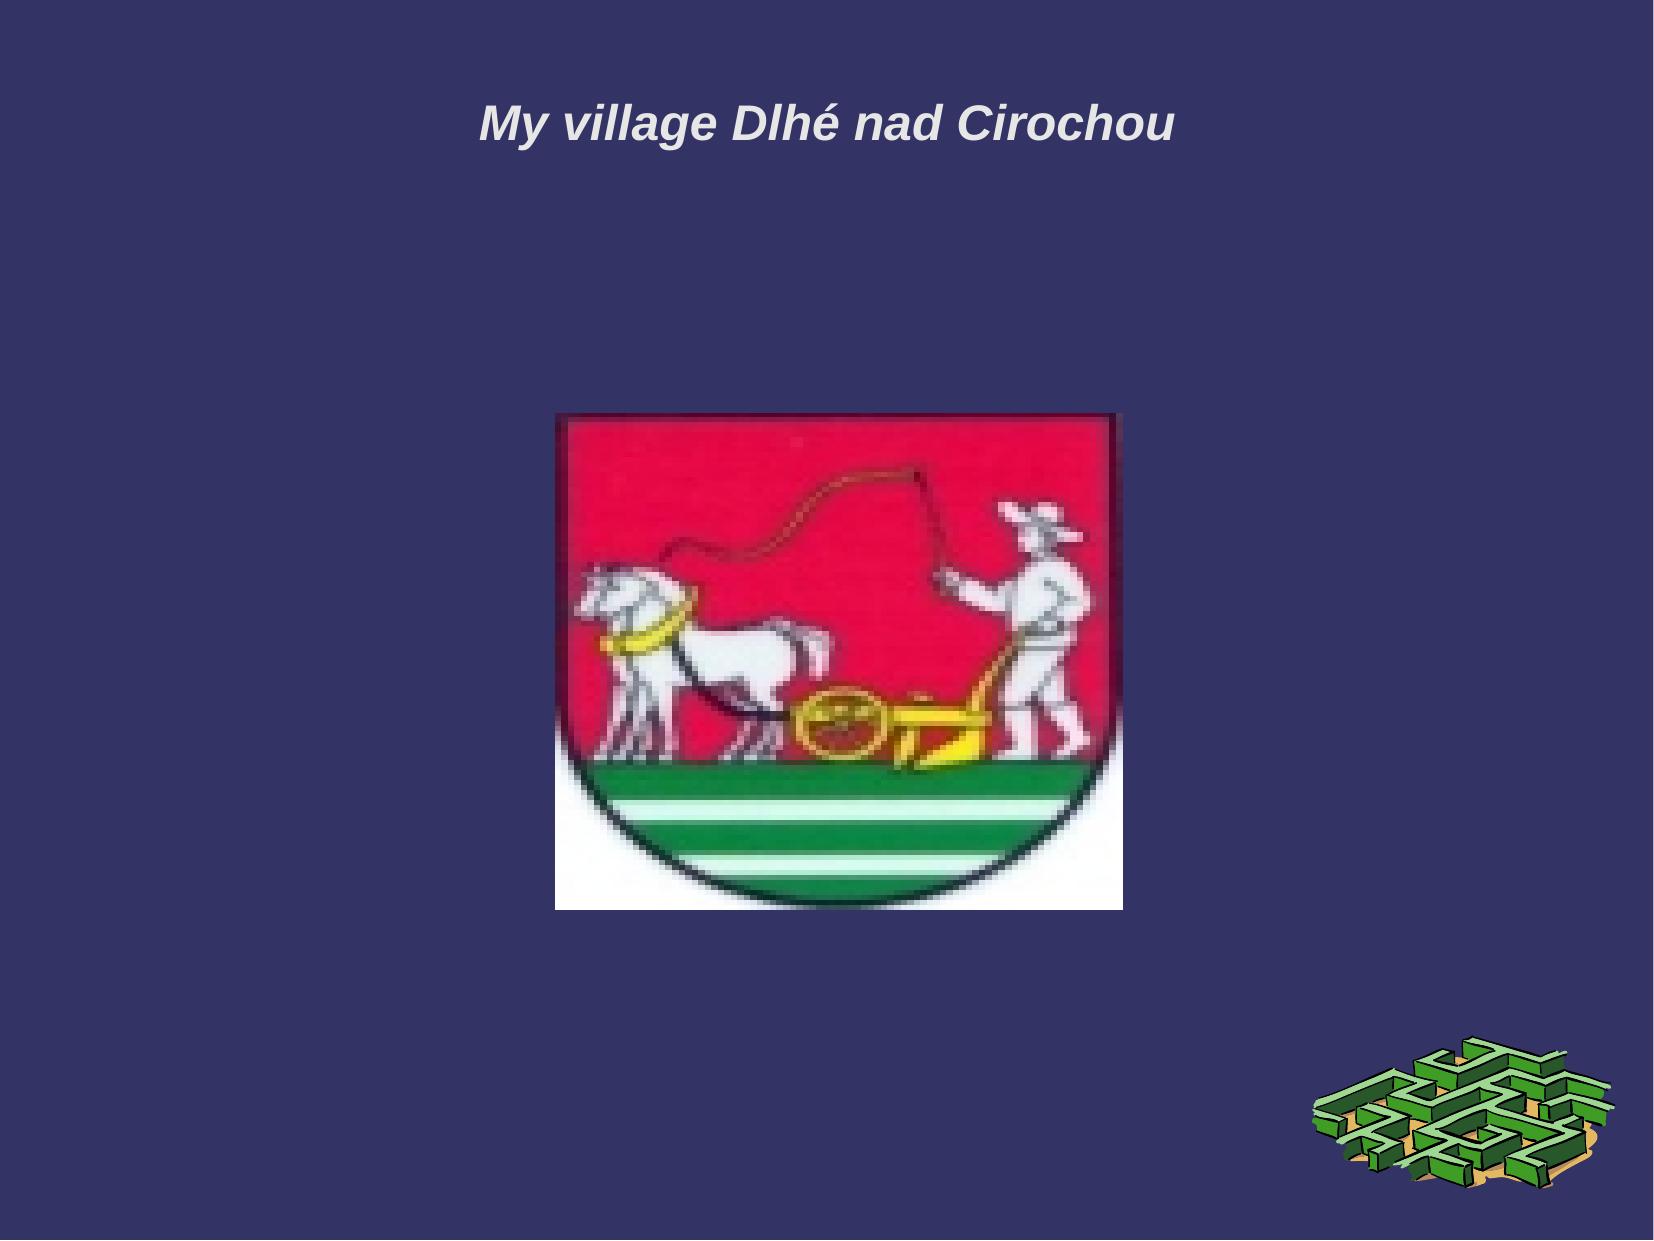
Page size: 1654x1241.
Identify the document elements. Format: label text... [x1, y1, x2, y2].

picture [555, 413, 1123, 910]
title My village Dlhé nad Cirochou [121, 19, 1534, 227]
